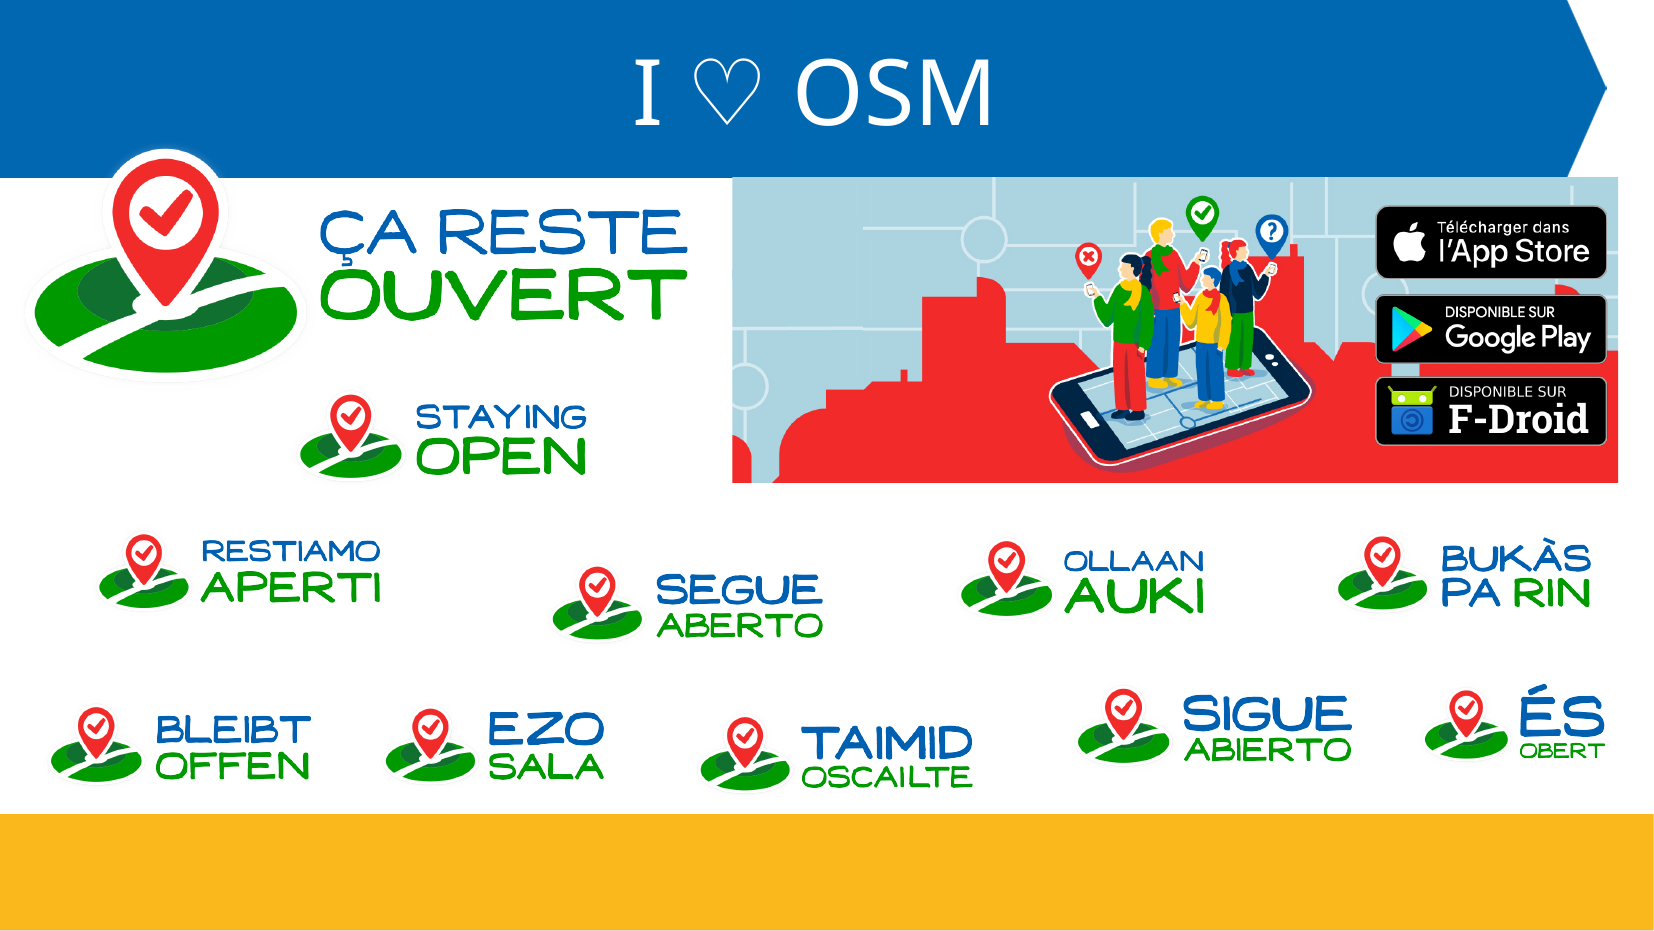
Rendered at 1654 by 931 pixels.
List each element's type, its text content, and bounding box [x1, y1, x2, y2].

picture [690, 708, 975, 801]
picture [1327, 525, 1595, 621]
picture [0, 0, 1619, 491]
title I ♡ OSM [230, 35, 1400, 144]
picture [88, 524, 384, 621]
picture [377, 700, 610, 792]
picture [0, 814, 1654, 931]
picture [542, 558, 827, 650]
picture [1068, 679, 1354, 774]
picture [41, 696, 313, 793]
picture [1417, 681, 1608, 768]
picture [950, 531, 1211, 628]
